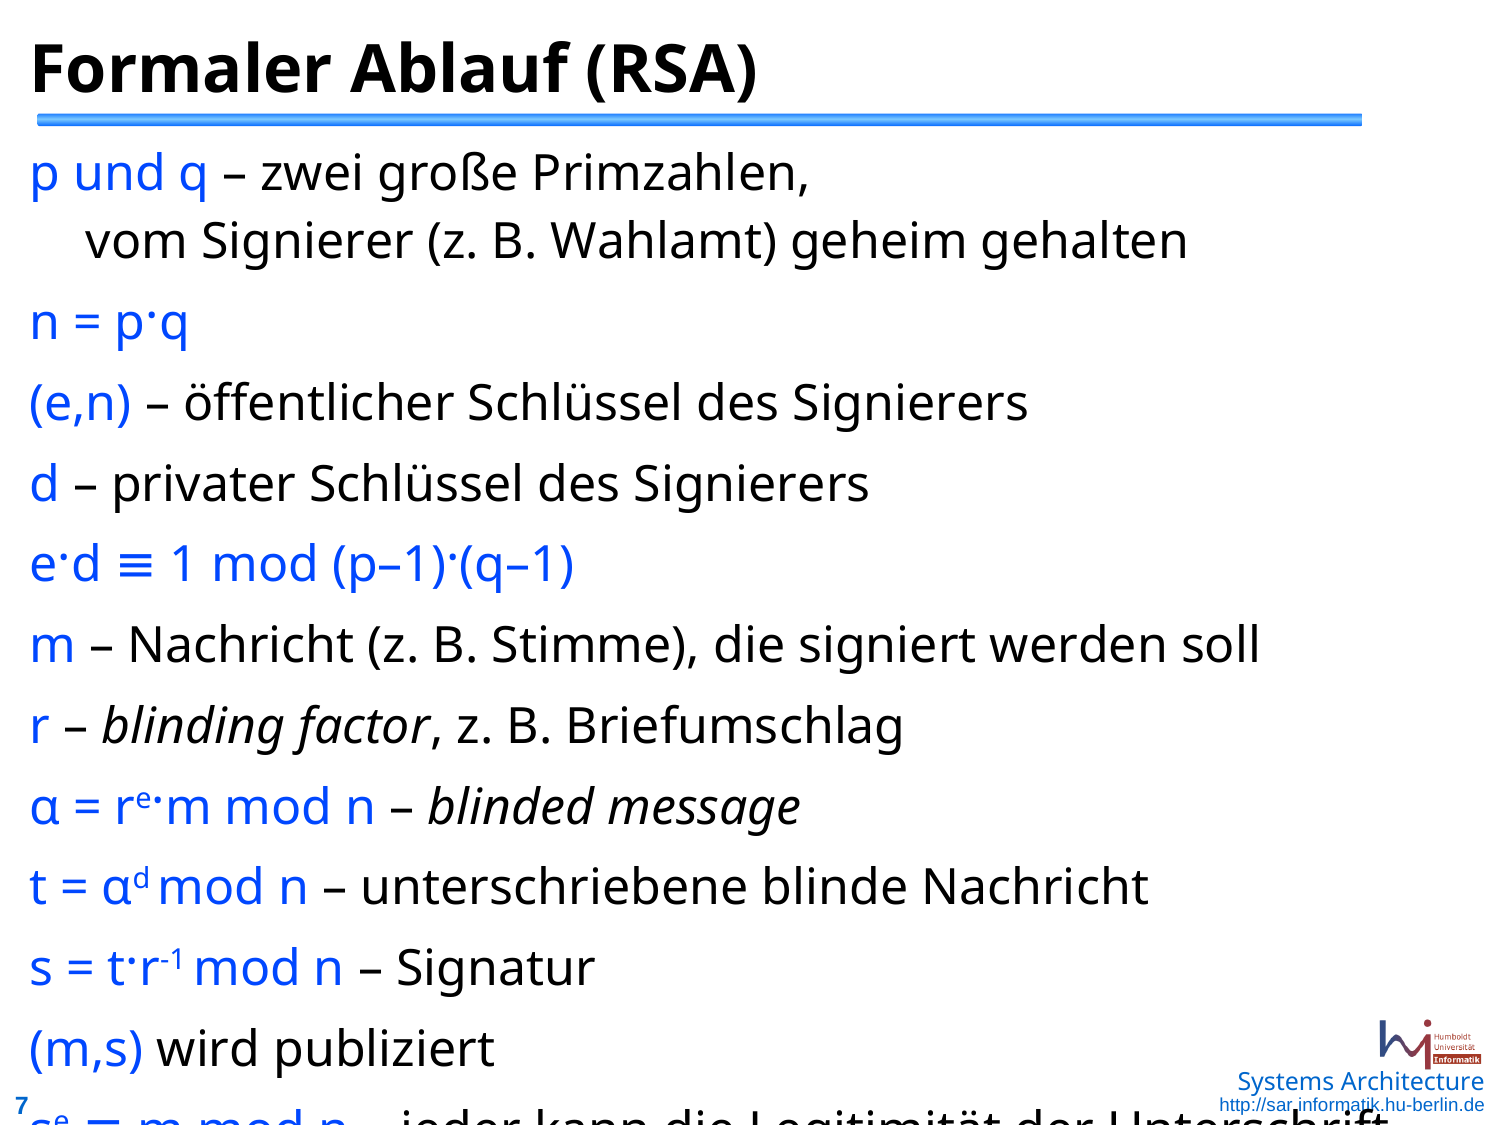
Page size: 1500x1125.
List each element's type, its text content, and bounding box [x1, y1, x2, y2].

title Formaler Ablauf (RSA) [29, 26, 1500, 108]
list p und q – zwei große Primzahlen, vom Signierer (z. B. Wahlamt) geheim gehalten n = p·q (e,n) – öffentlicher Schlüssel des Signierers d – privater Schlüssel des Signierers e·d ≡ 1 mod (p–1)·(q–1) m – Nachricht (z. B. Stimme), die signiert werden soll r – blinding factor, z. B. Briefumschlag α = re·m mod n – blinded message t = αd mod n – unterschriebene blinde Nachricht s = t·r-1 mod n – Signatur (m,s) wird publiziert se ≡ m mod n – jeder kann die Legitimität der Unterschrift prüfen [29, 137, 1500, 1098]
